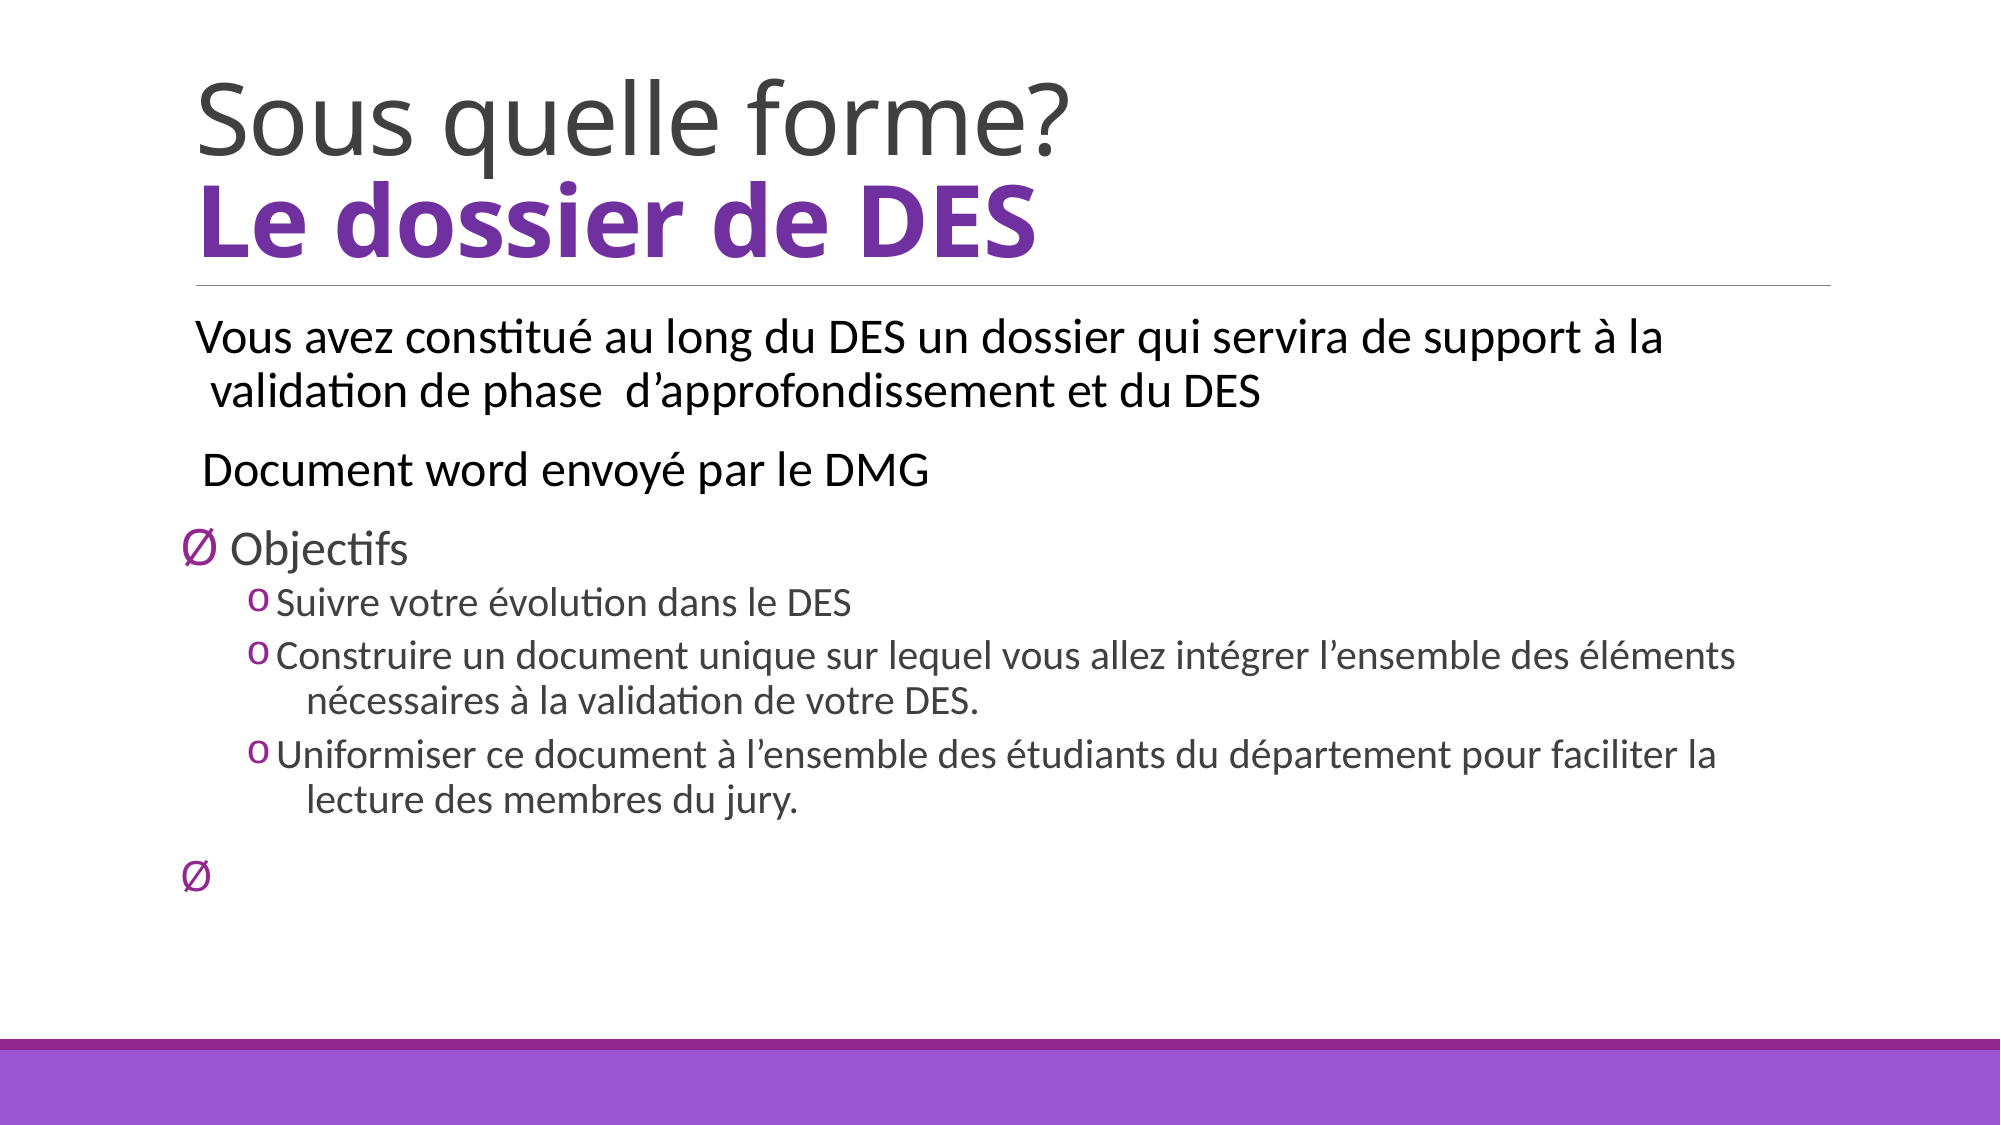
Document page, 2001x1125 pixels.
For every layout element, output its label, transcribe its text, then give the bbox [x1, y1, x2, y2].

list Vous avez constitué au long du DES un dossier qui servira de support à la validation de phase d’approfondissement et du DES Document word envoyé par le DMG Objectifs Suivre votre évolution dans le DES Construire un document unique sur lequel vous allez intégrer l’ensemble des éléments nécessaires à la validation de votre DES. Uniformiser ce document à l’ensemble des étudiants du département pour faciliter la lecture des membres du jury. [180, 302, 1831, 963]
title Sous quelle forme? Le dossier de DES [180, 47, 1831, 286]
